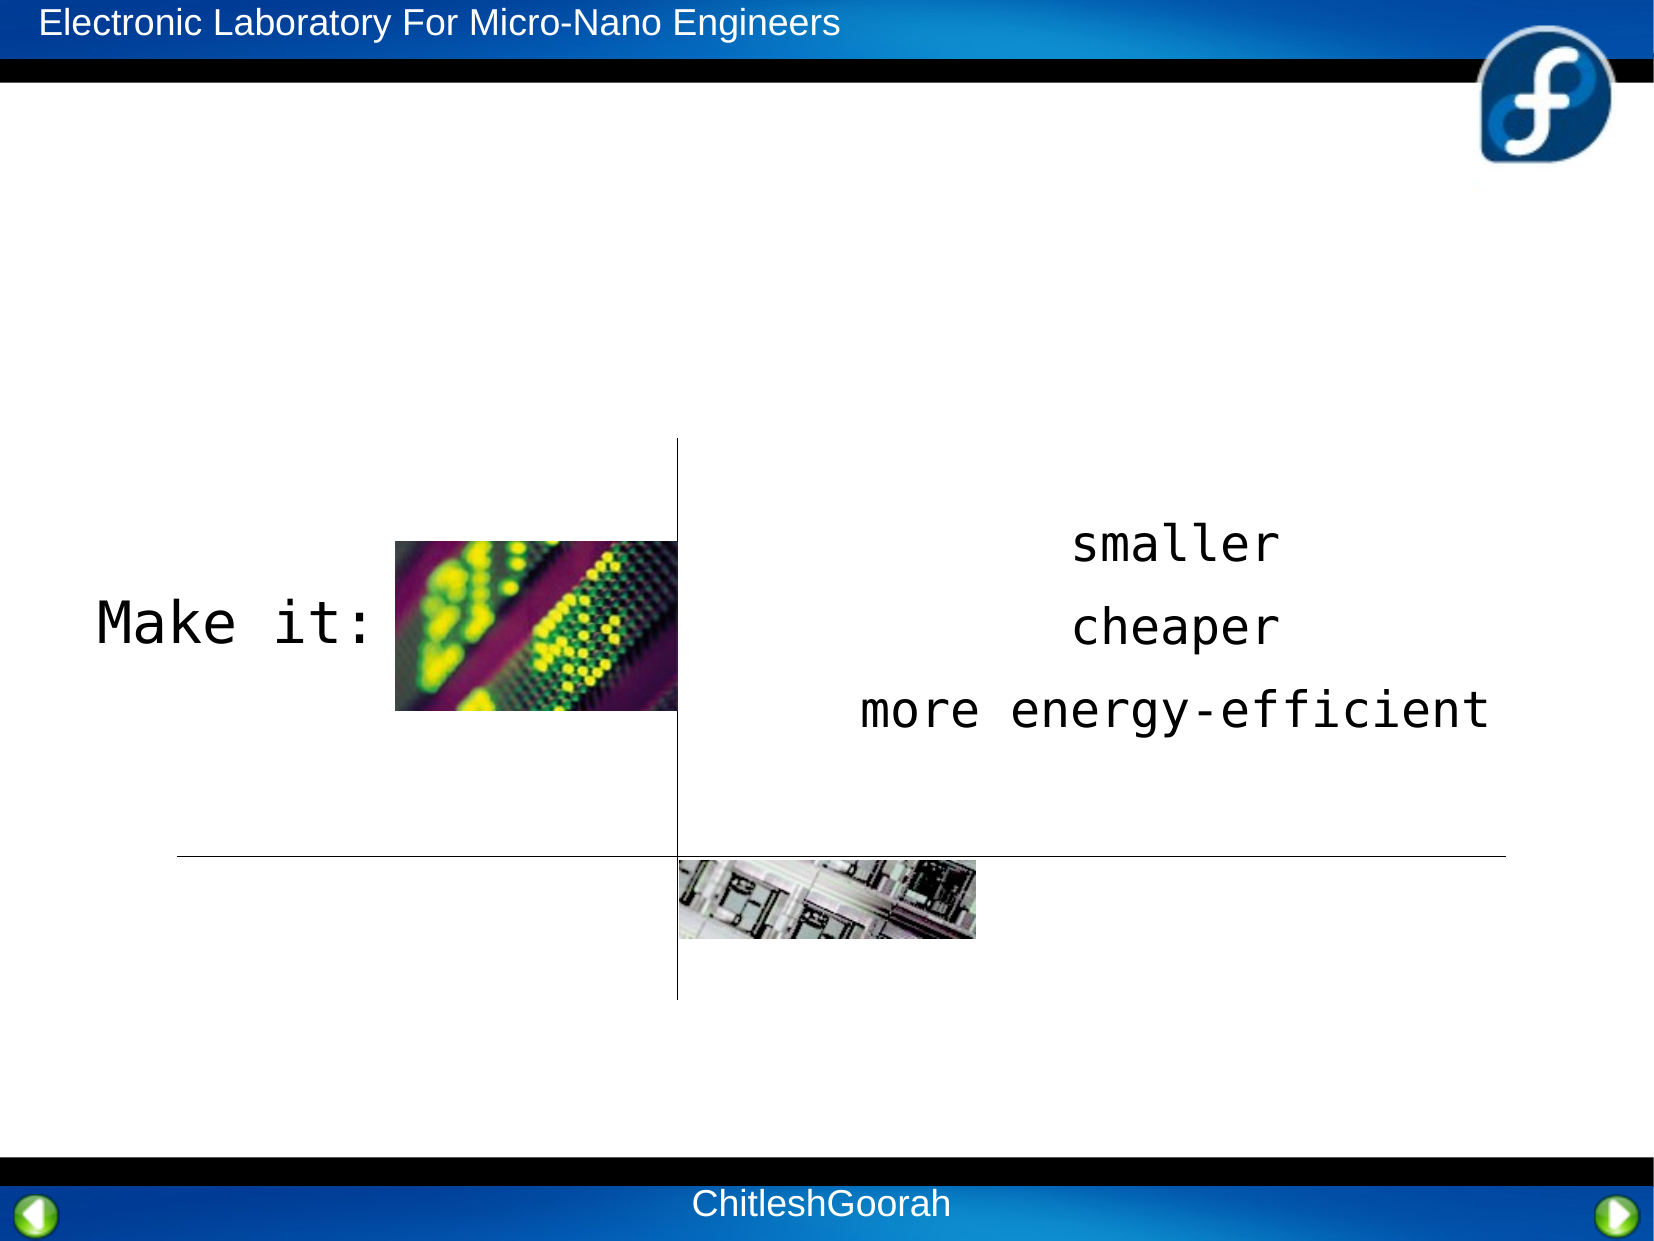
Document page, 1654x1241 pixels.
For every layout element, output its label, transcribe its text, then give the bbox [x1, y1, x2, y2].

text_box Make it: [82, 582, 395, 666]
picture [914, 1206, 924, 1210]
picture [679, 860, 976, 939]
picture [0, 0, 1654, 266]
picture [0, 1186, 1654, 1241]
picture [395, 541, 678, 711]
text_box smaller cheaper more energy-efficient [816, 507, 1536, 747]
picture [936, 1198, 945, 1213]
